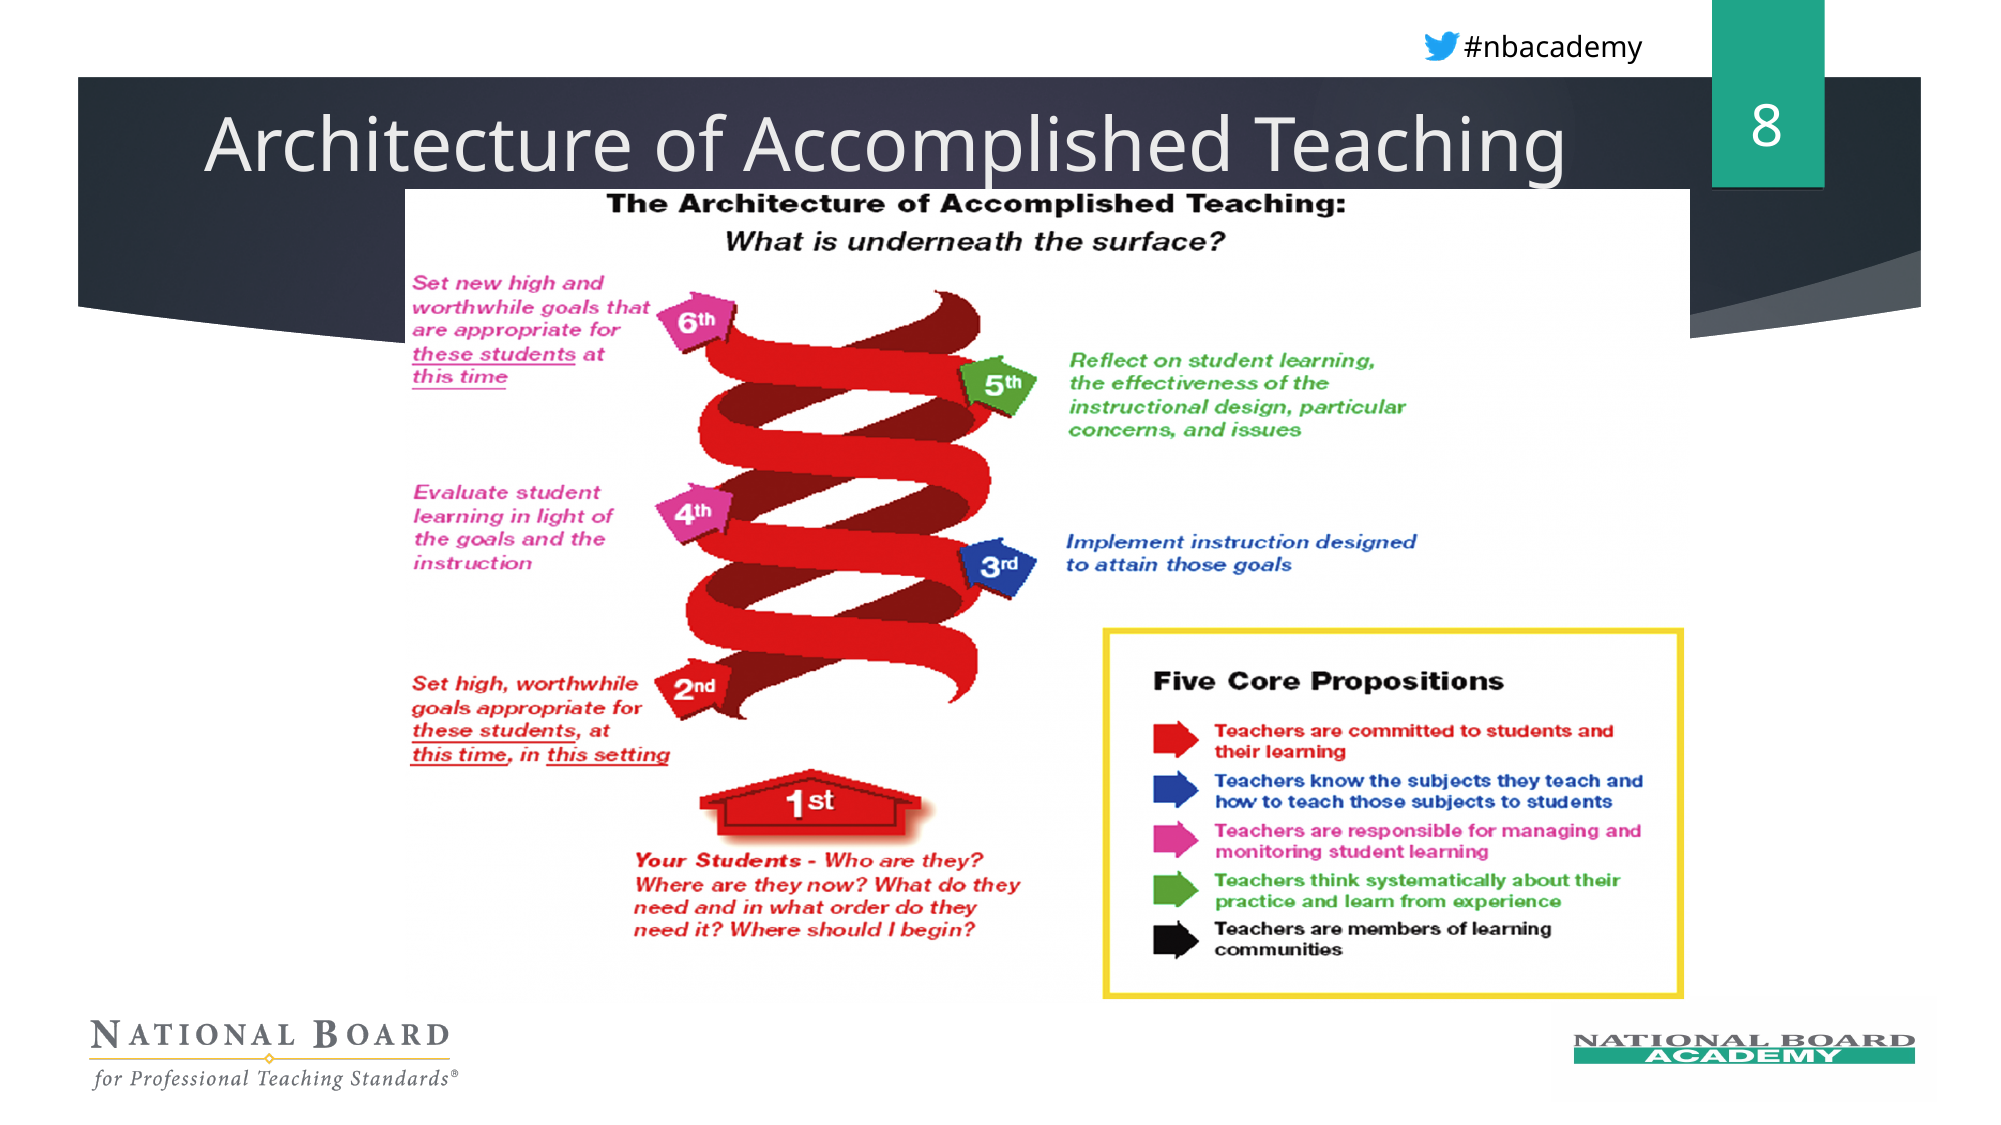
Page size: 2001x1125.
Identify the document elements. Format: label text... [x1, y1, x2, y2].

slide_number <number> [1698, 48, 1836, 175]
picture [79, 0, 1937, 1102]
picture [76, 1012, 462, 1095]
title Architecture of Accomplished Teaching [189, 82, 1699, 199]
